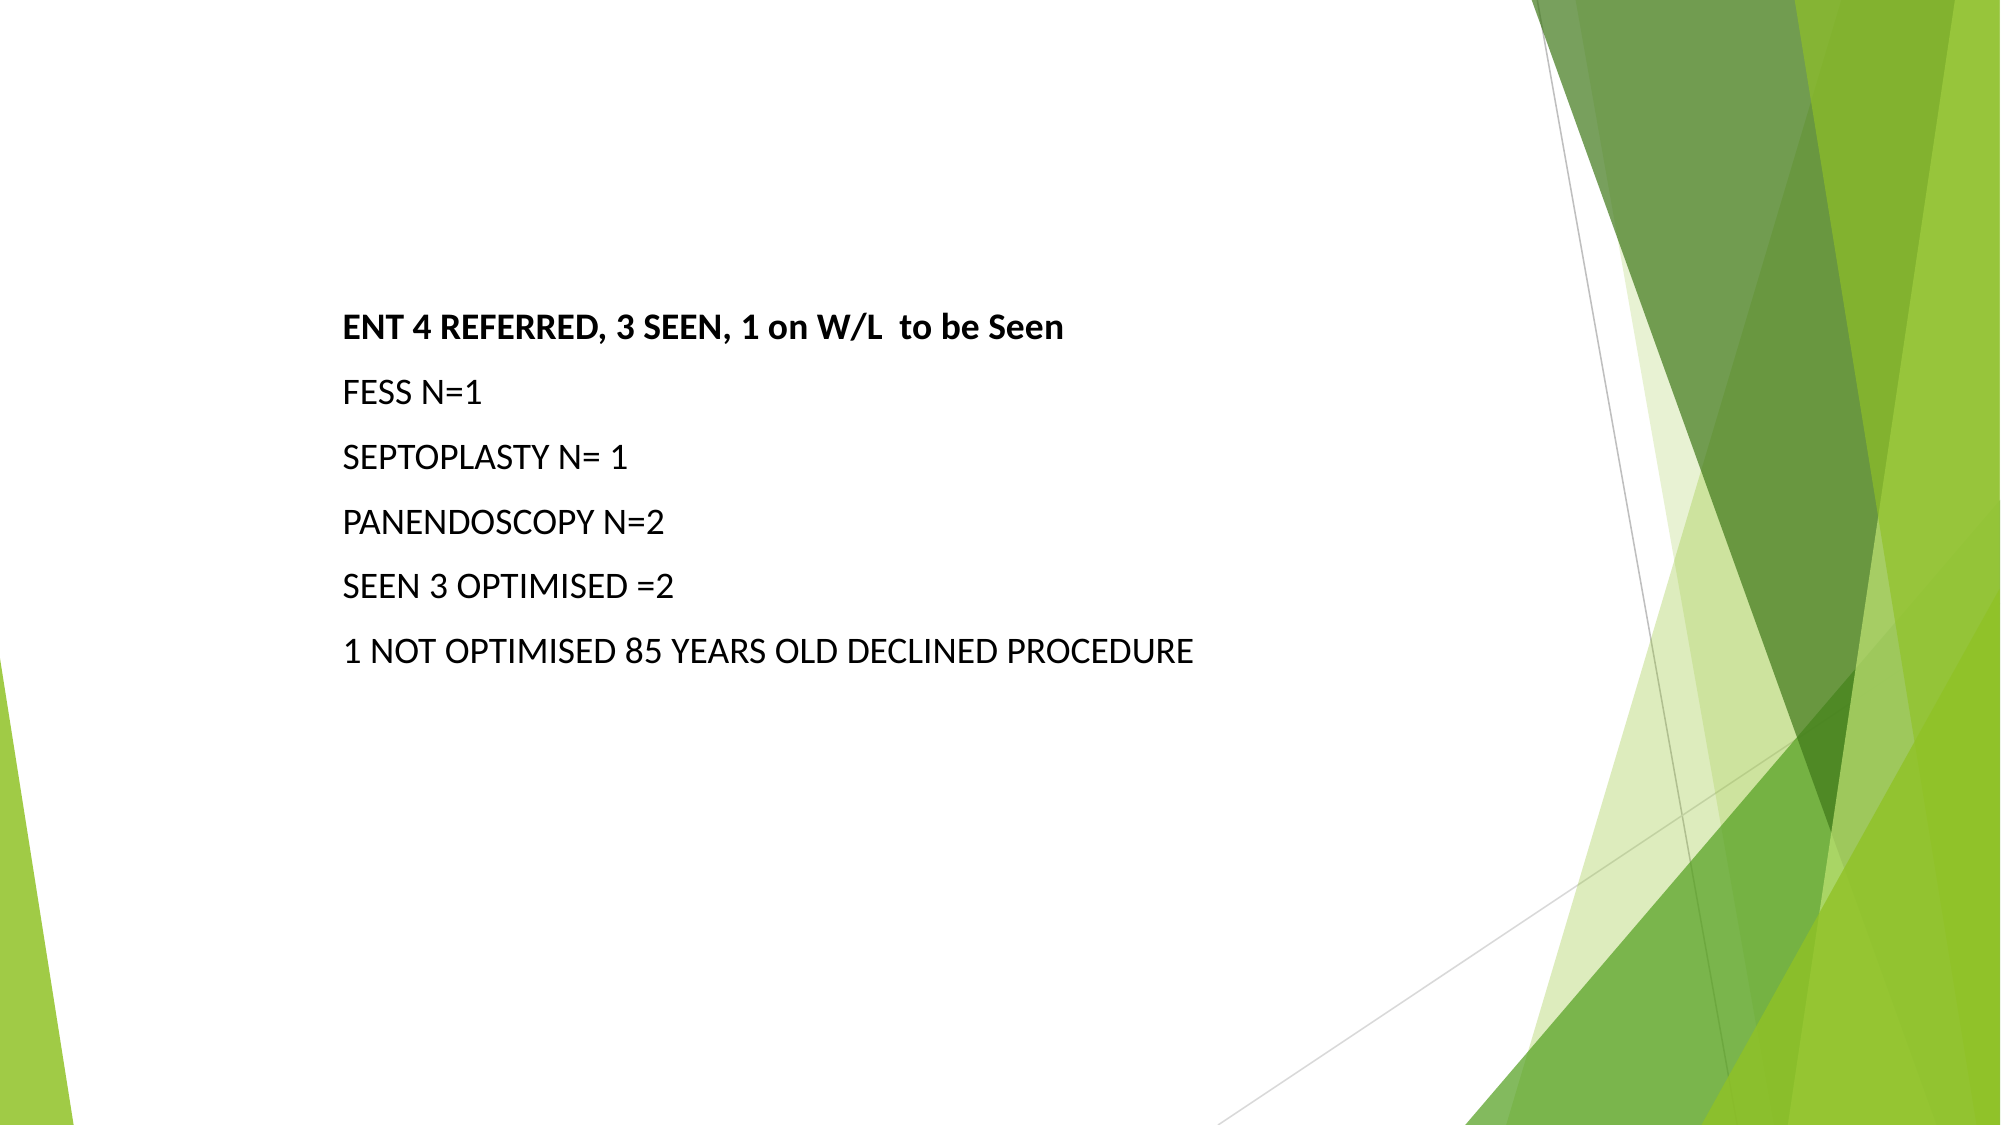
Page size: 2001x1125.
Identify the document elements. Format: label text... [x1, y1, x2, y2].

text_box [197, 375, 1440, 1021]
text_box ENT 4 REFERRED, 3 SEEN, 1 on W/L to be Seen FESS N=1 SEPTOPLASTY N= 1 PANENDOSCOPY N=2 SEEN 3 OPTIMISED =2 1 NOT OPTIMISED 85 YEARS OLD DECLINED PROCEDURE [328, 292, 1361, 679]
